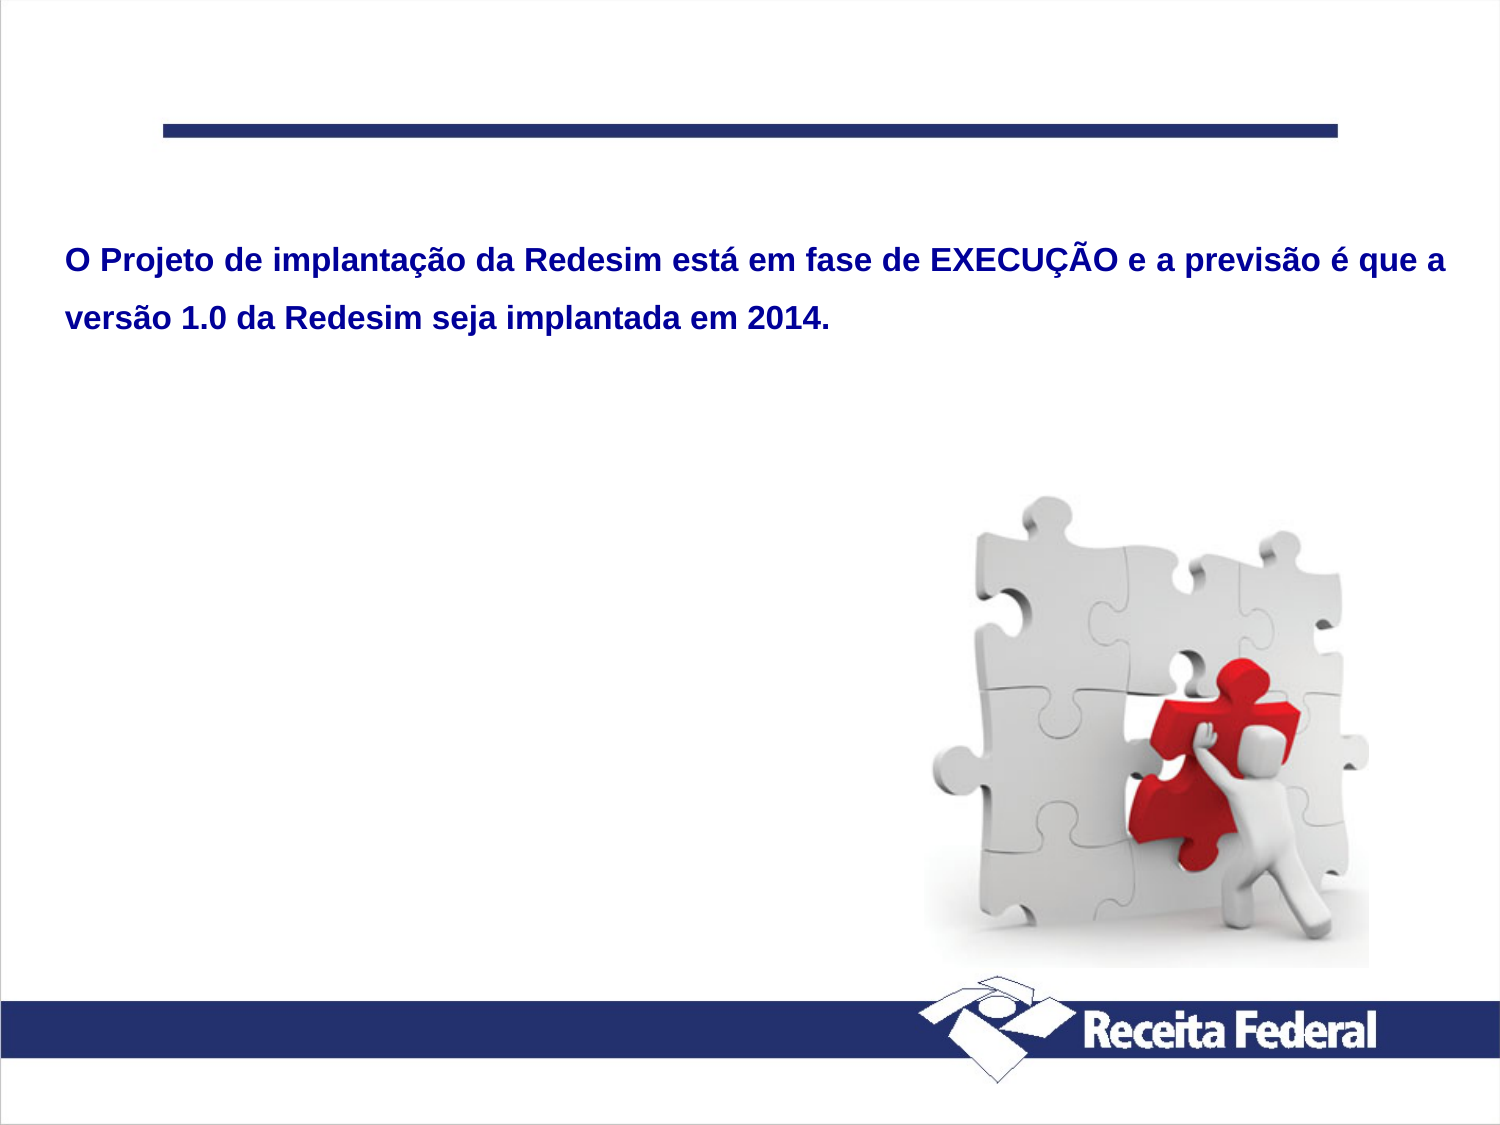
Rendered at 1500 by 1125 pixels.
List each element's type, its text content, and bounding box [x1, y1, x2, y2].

chart [924, 487, 1369, 968]
picture [0, 0, 1500, 1125]
text_box O Projeto de implantação da Redesim está em fase de EXECUÇÃO e a previsão é que a versão 1.0 da Redesim seja implantada em 2014. [50, 212, 1463, 344]
